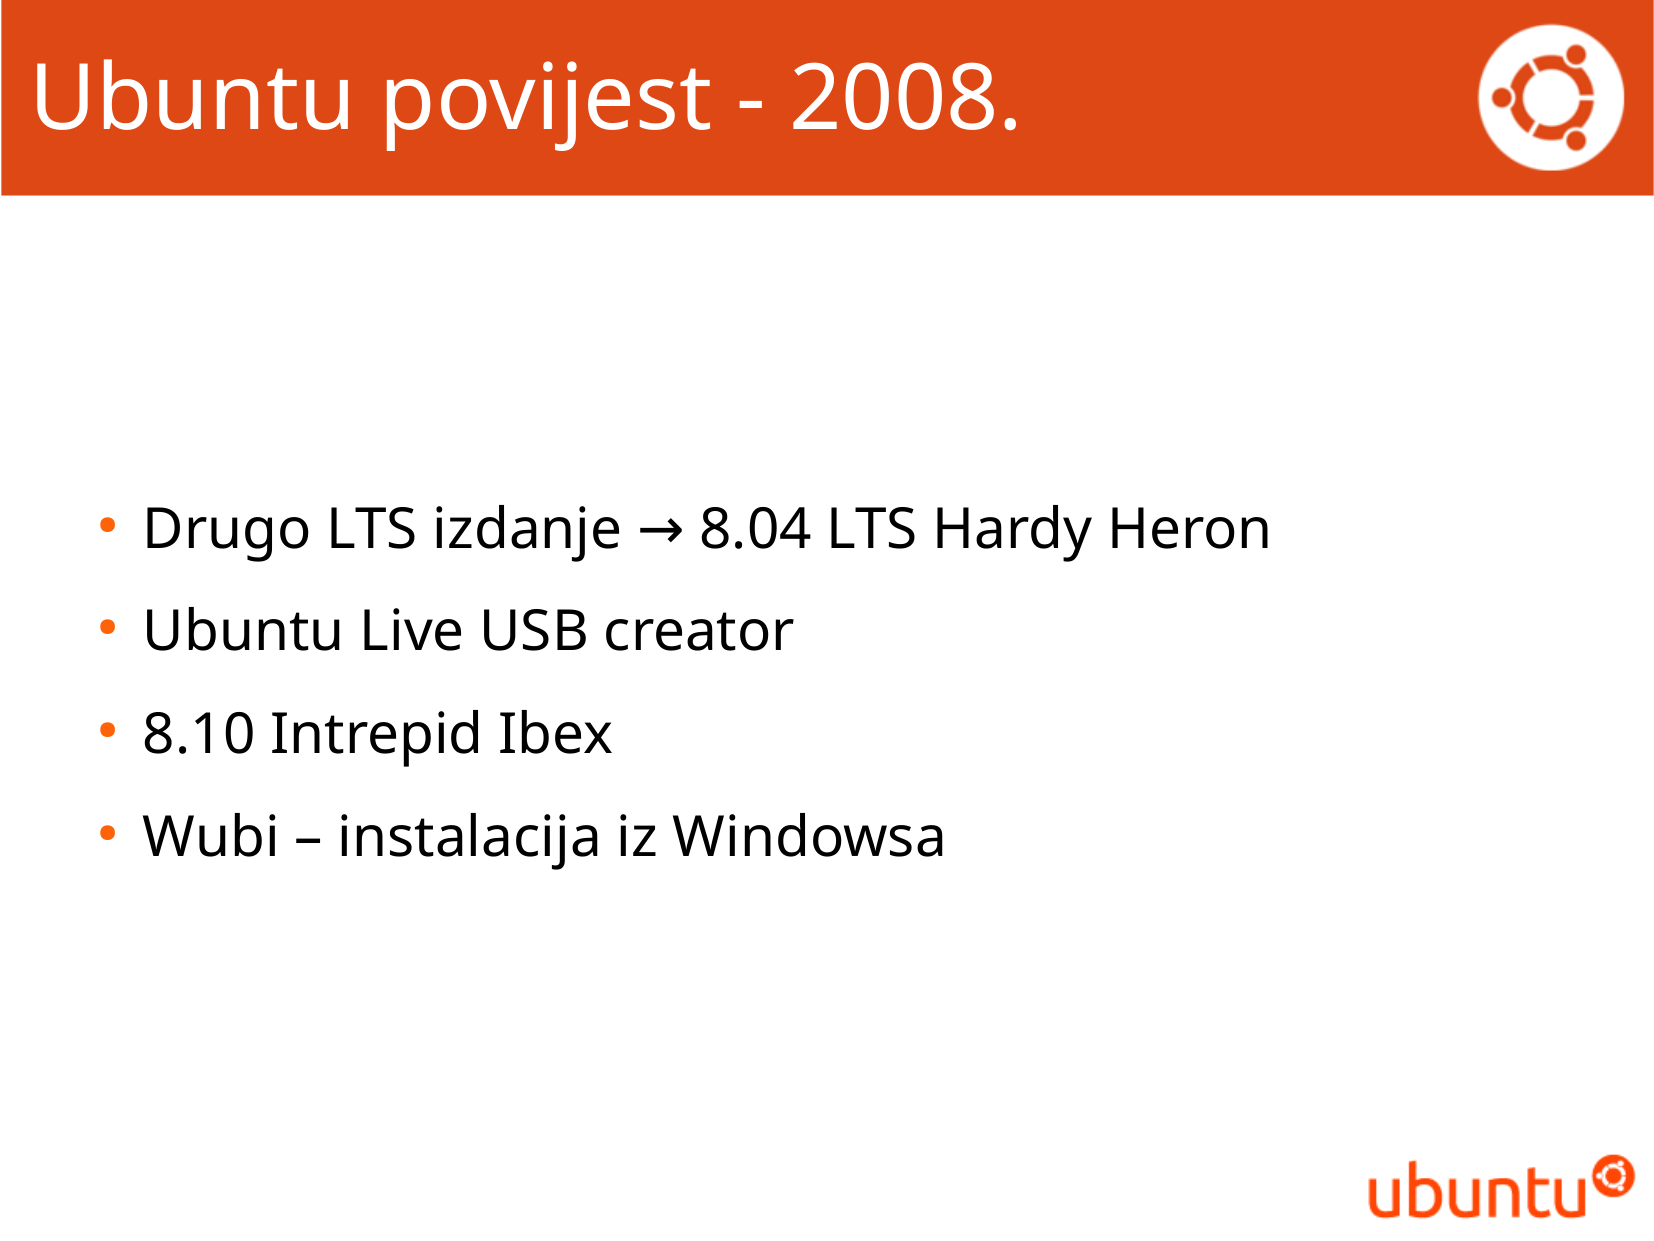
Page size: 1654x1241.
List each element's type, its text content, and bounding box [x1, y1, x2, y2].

title Ubuntu povijest - 2008. [29, 0, 1459, 198]
picture [0, 0, 1654, 1241]
list Drugo LTS izdanje → 8.04 LTS Hardy Heron Ubuntu Live USB creator 8.10 Intrepid Ibex Wubi – instalacija iz Windowsa [82, 487, 1576, 876]
